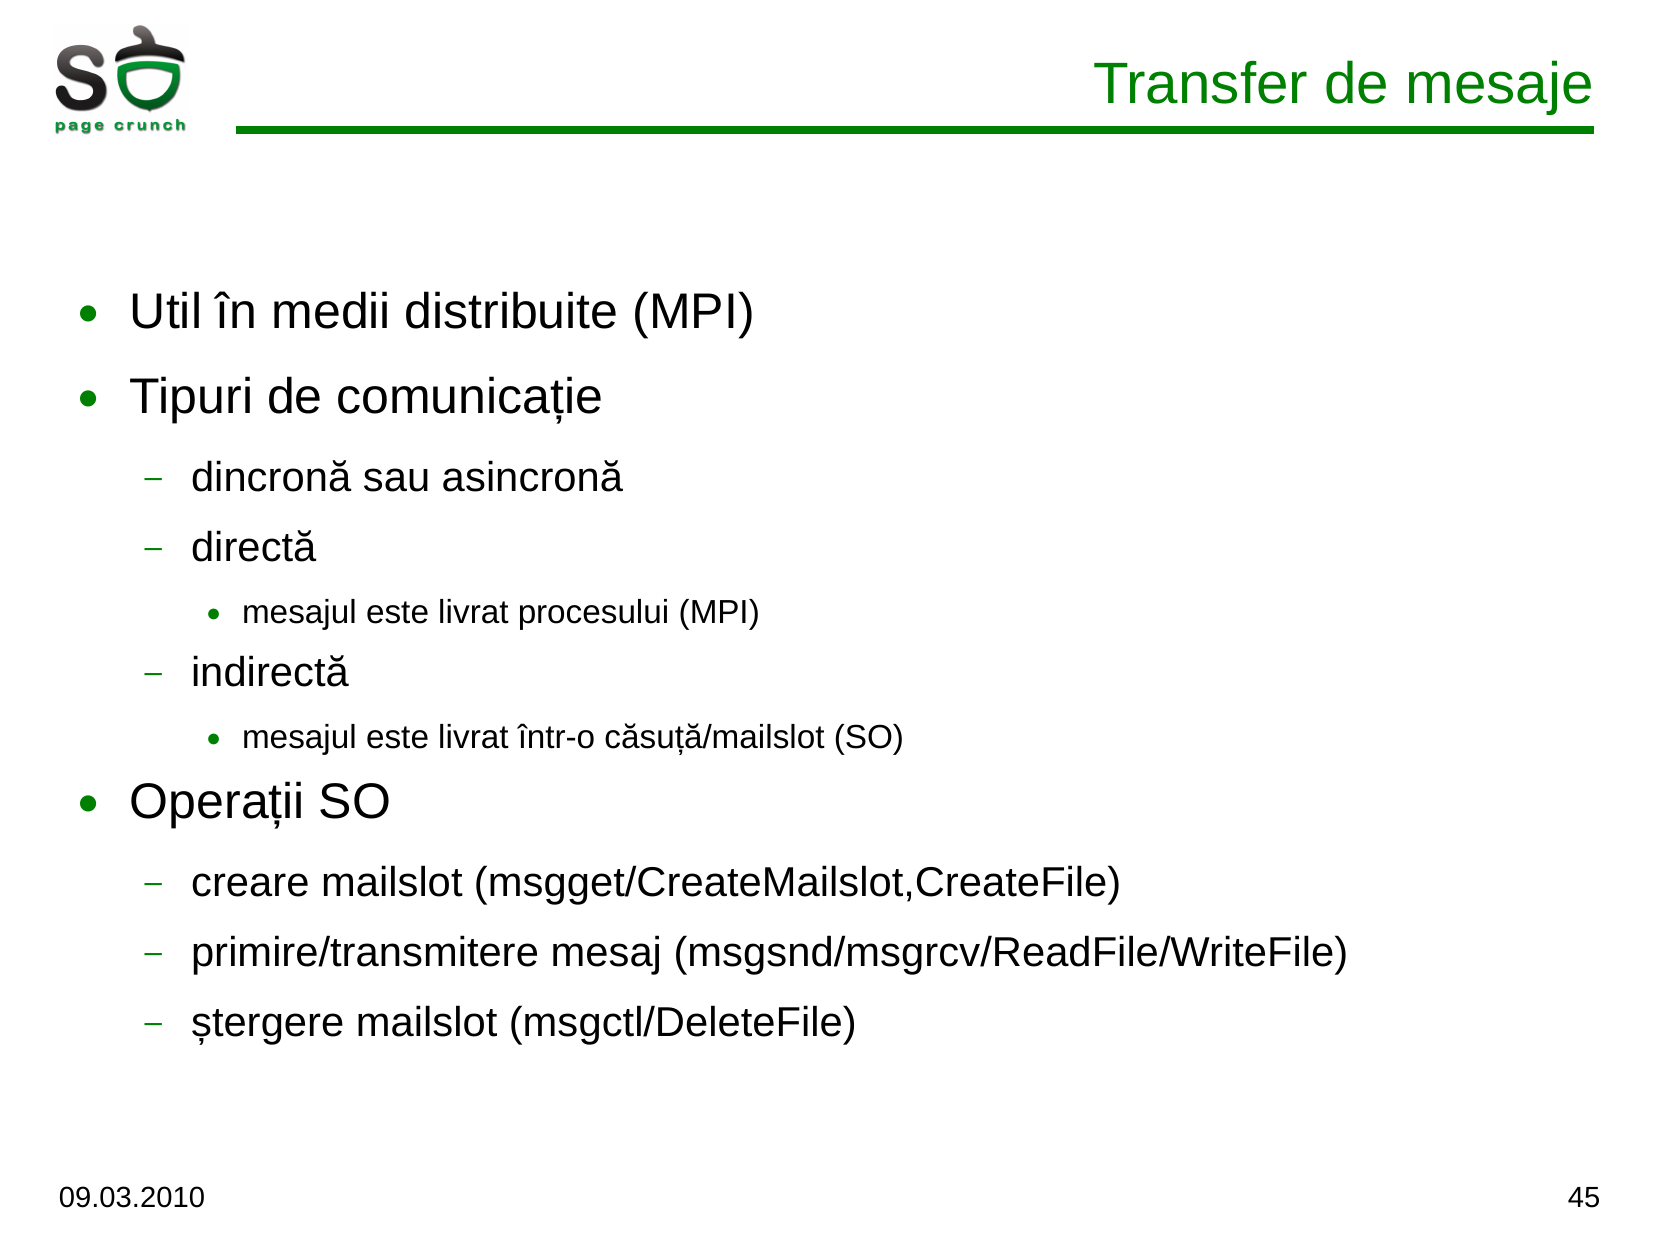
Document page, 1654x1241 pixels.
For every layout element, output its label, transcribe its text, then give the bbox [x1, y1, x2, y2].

picture [53, 23, 188, 136]
list Util în medii distribuite (MPI) Tipuri de comunicație dincronă sau asincronă directă mesajul este livrat procesului (MPI) indirectă mesajul este livrat într-o căsuță/mailslot (SO) Operații SO creare mailslot (msgget/CreateMailslot,CreateFile) primire/transmitere mesaj (msgsnd/msgrcv/ReadFile/WriteFile) ștergere mailslot (msgctl/DeleteFile) [59, 177, 1595, 1152]
title Transfer de mesaje [236, 49, 1595, 119]
